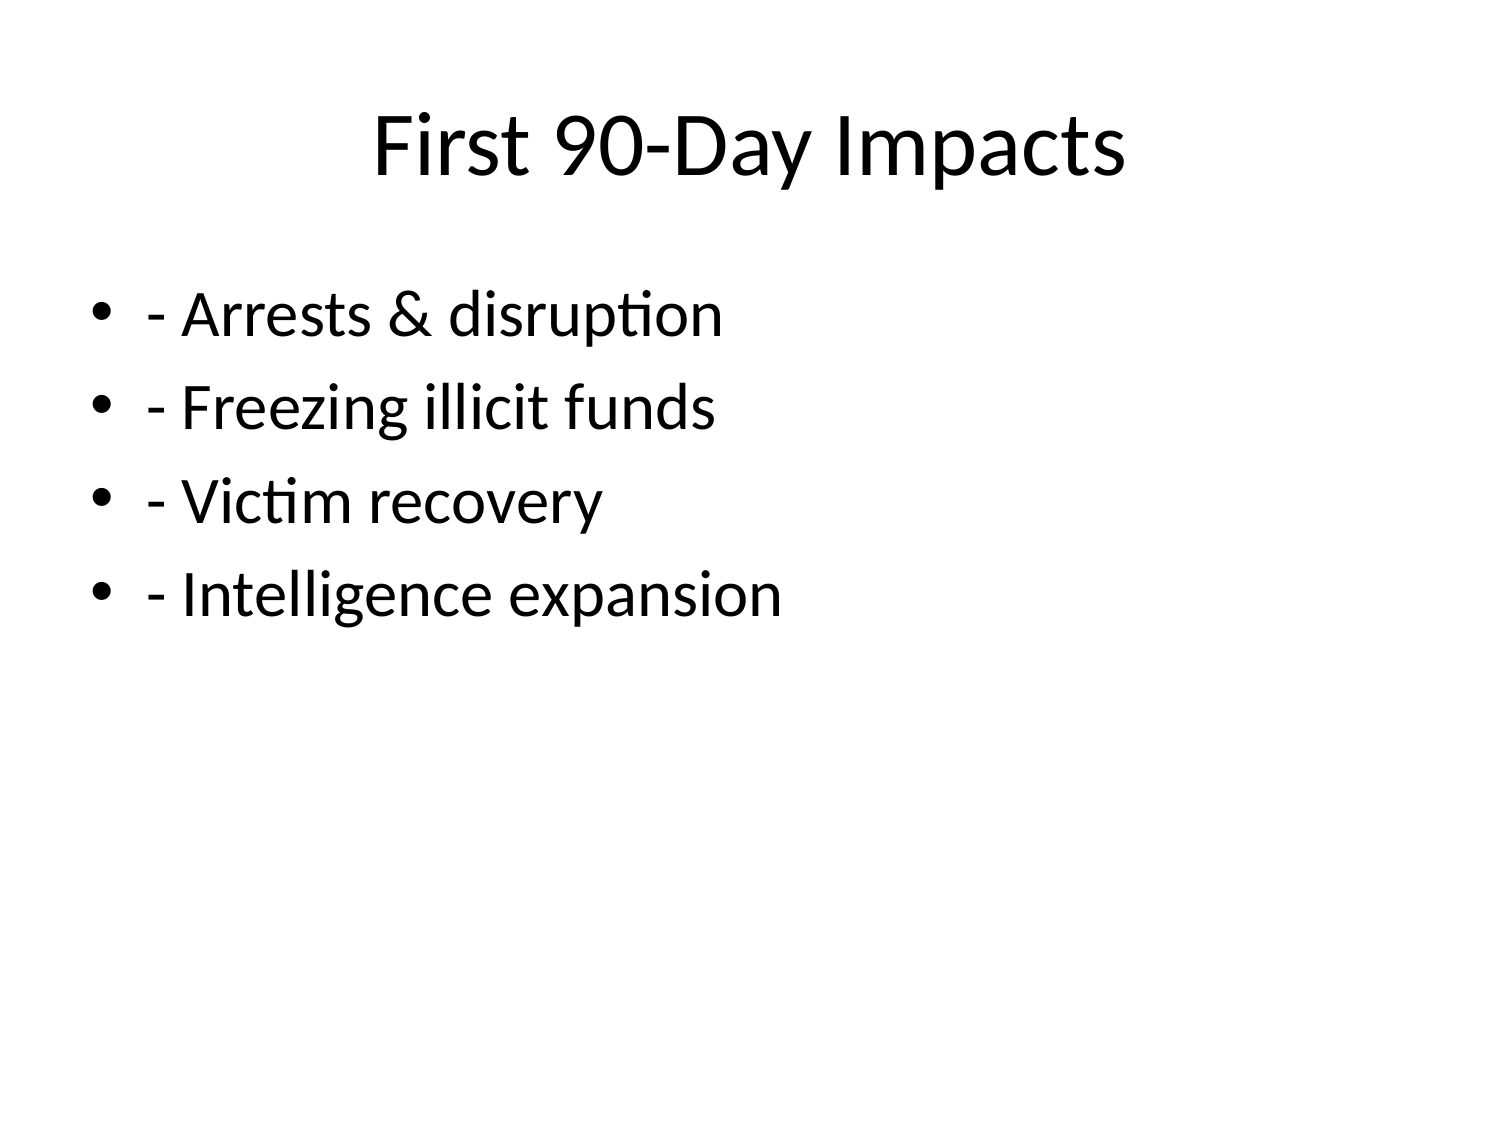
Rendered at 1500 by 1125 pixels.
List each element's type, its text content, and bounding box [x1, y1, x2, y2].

title First 90-Day Impacts [75, 45, 1425, 233]
list - Arrests & disruption - Freezing illicit funds - Victim recovery - Intelligence expansion [75, 262, 1425, 1005]
